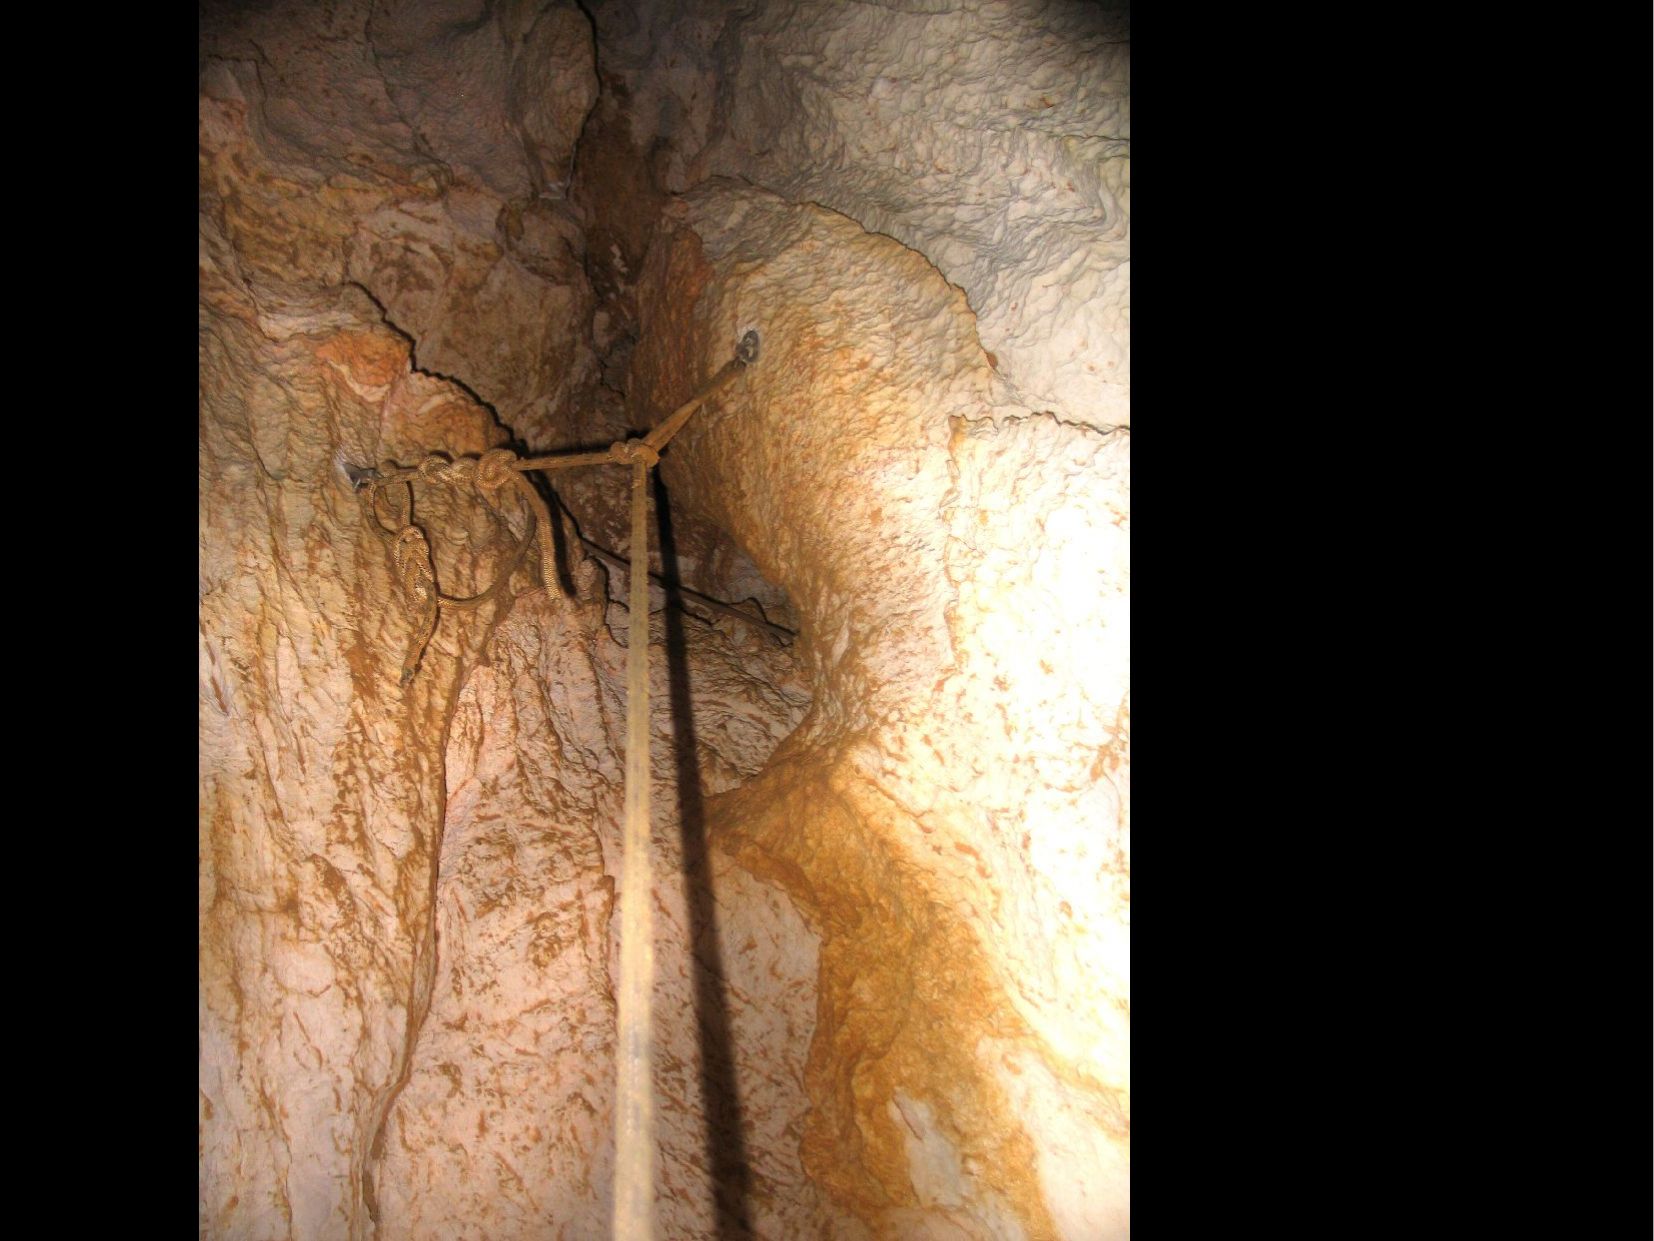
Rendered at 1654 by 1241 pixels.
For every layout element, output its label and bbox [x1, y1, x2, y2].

picture [199, 0, 1130, 1241]
text_box [1130, 0, 1654, 1241]
text_box [0, 0, 199, 1241]
